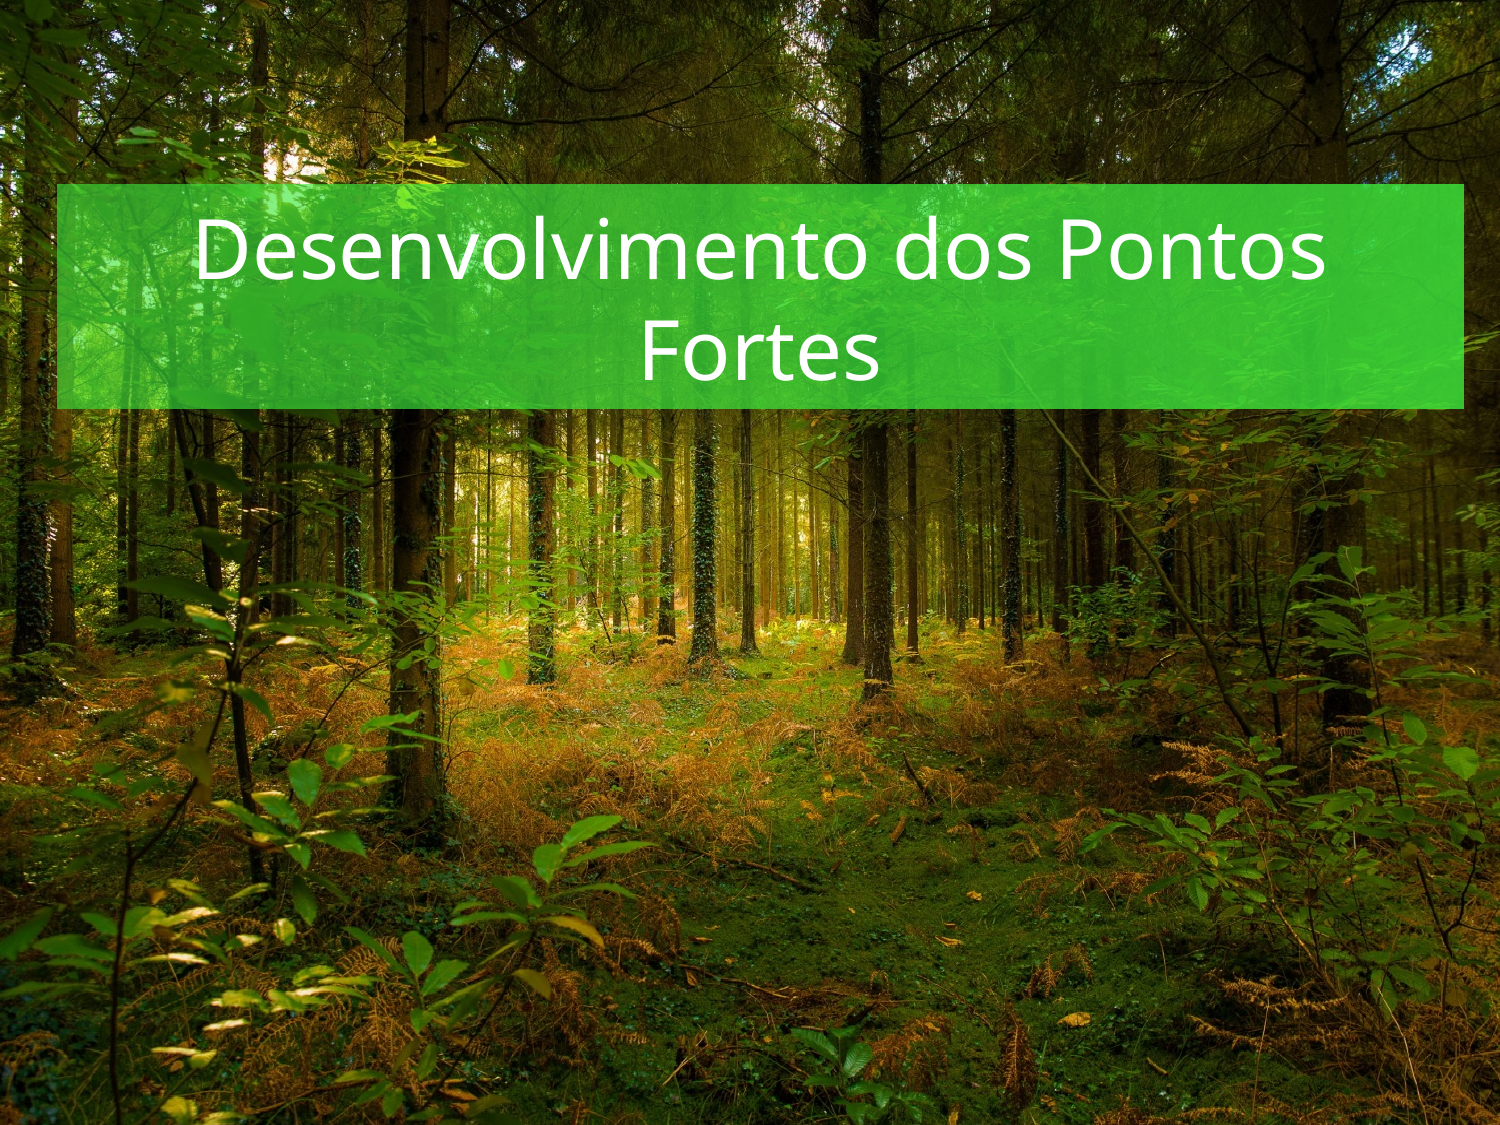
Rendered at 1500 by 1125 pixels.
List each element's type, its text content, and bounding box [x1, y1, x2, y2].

picture [0, 0, 1500, 1125]
text_box Desenvolvimento dos Pontos Fortes [57, 184, 1464, 409]
